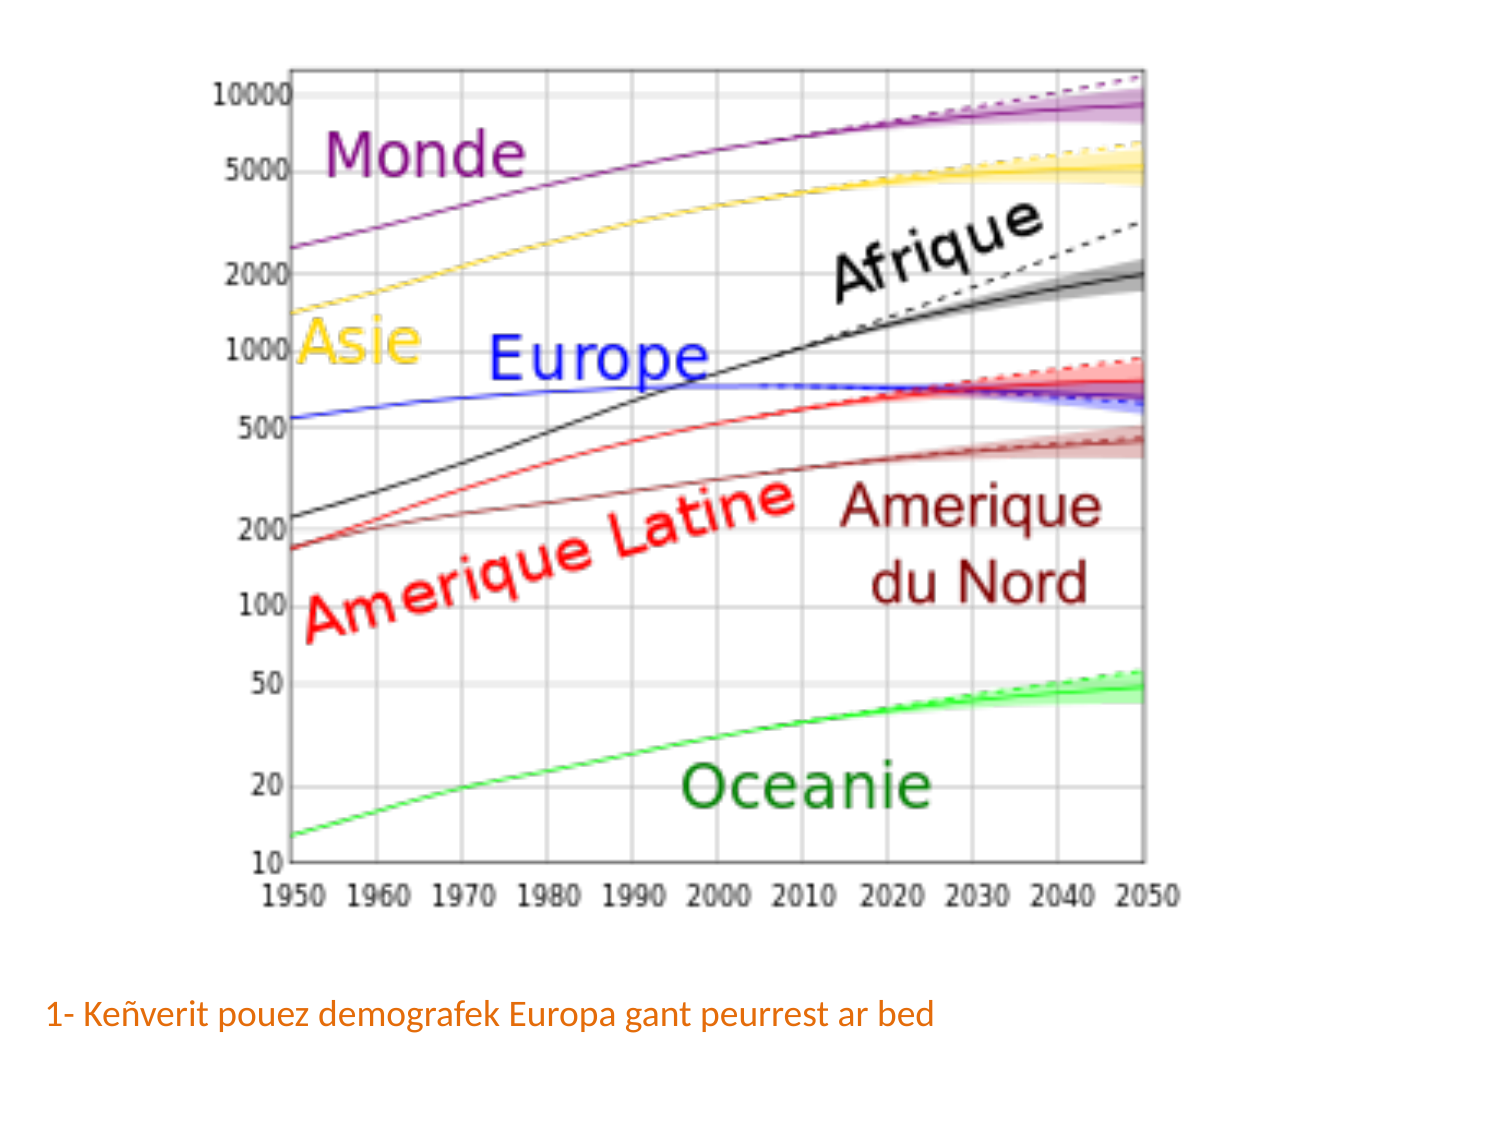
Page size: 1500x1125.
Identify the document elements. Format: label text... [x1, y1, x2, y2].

text_box 1- Keñverit pouez demografek Europa gant peurrest ar bed [29, 981, 1424, 1042]
picture [206, 54, 1188, 924]
